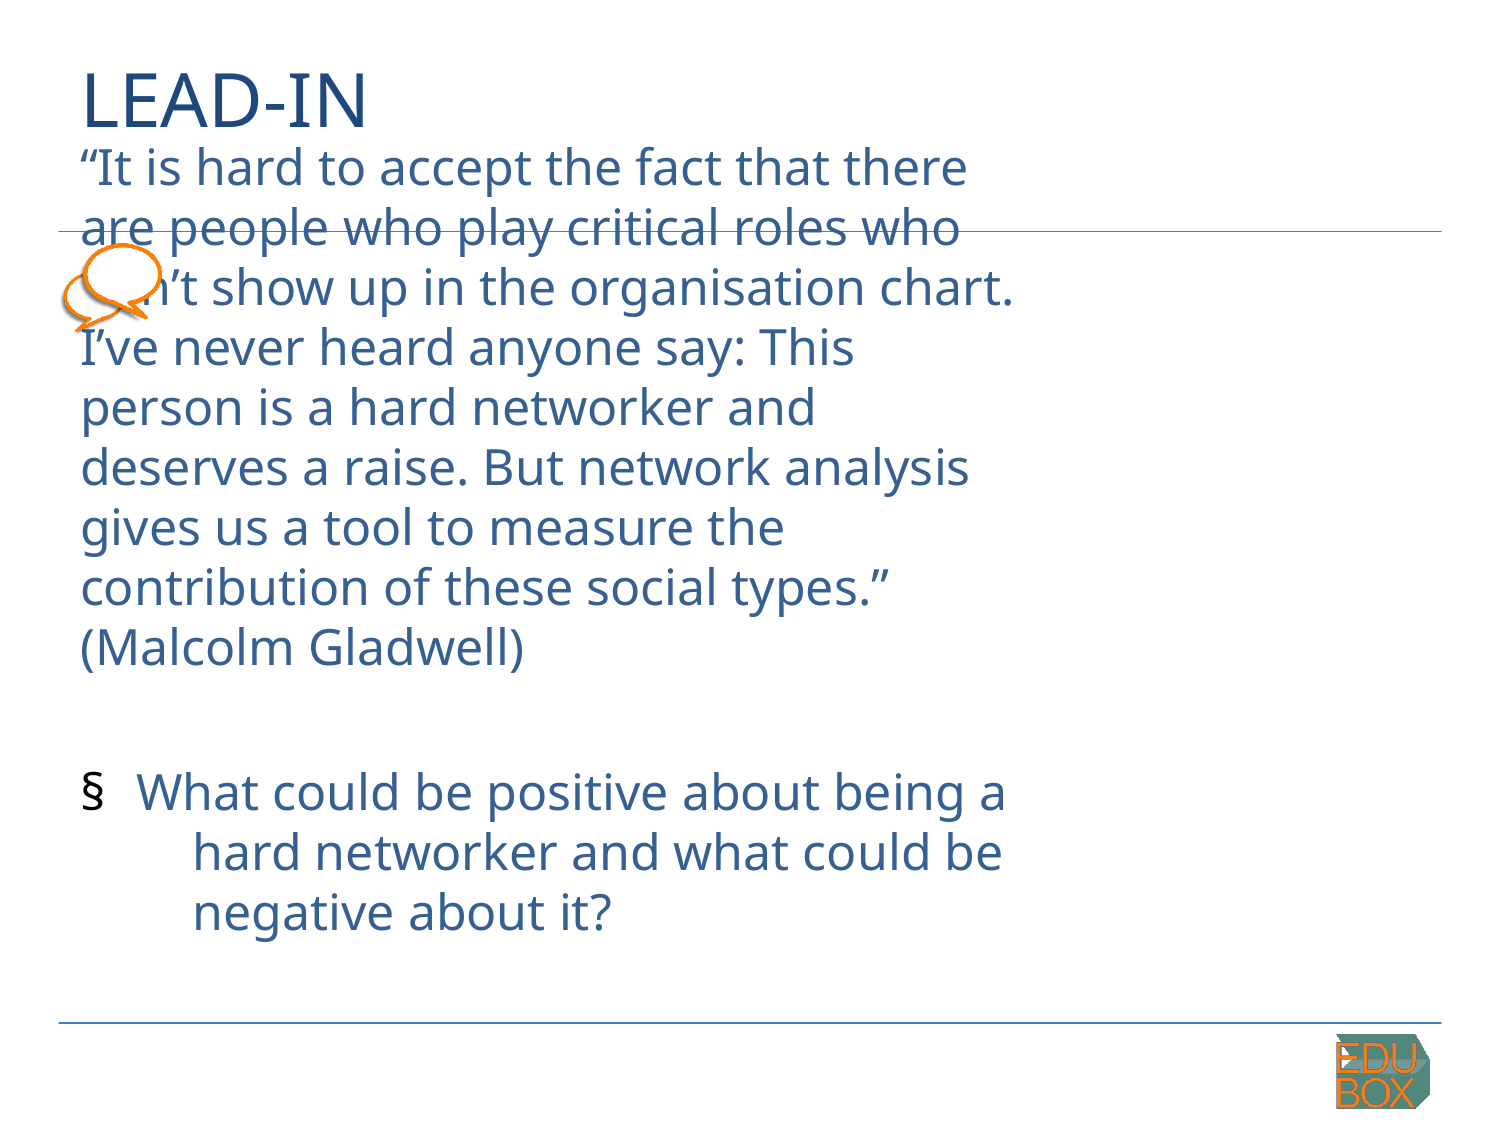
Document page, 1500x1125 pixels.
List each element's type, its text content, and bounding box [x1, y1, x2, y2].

picture [58, 243, 162, 339]
title LEAD-IN [64, 42, 1040, 153]
list “It is hard to accept the fact that there are people who play critical roles who don’t show up in the organisation chart. I’ve never heard anyone say: This person is a hard networker and deserves a raise. But network analysis gives us a tool to measure the contribution of these social types.” (Malcolm Gladwell) What could be positive about being a hard networker and what could be negative about it? [183, 244, 1349, 917]
picture [1328, 1028, 1437, 1114]
